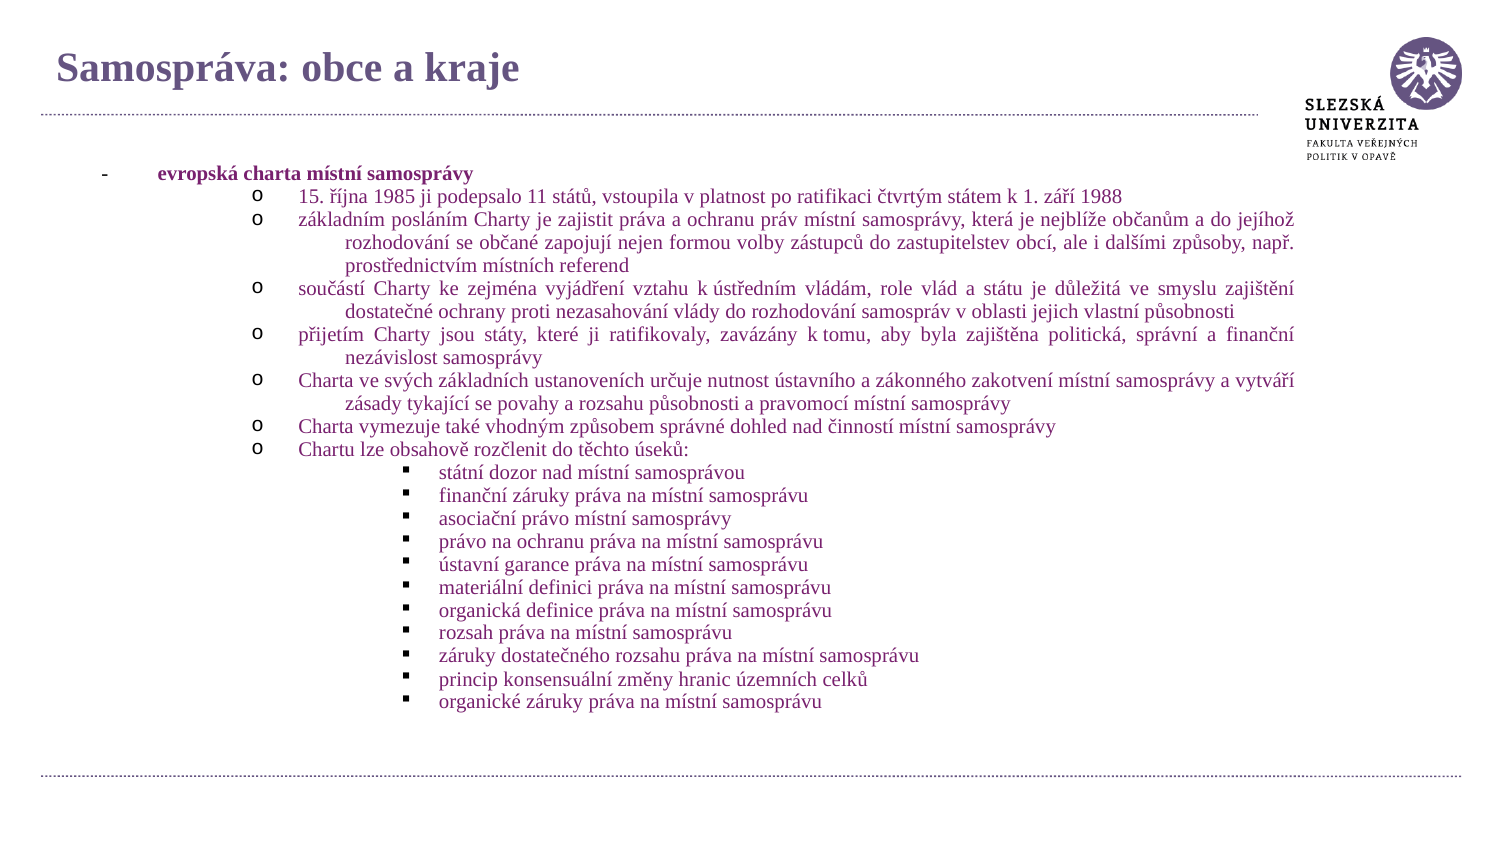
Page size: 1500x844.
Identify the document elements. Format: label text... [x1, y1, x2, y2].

text_box evropská charta místní samosprávy 15. října 1985 ji podepsalo 11 států, vstoupila v platnost po ratifikaci čtvrtým státem k 1. září 1988 základním posláním Charty je zajistit práva a ochranu práv místní samosprávy, která je nejblíže občanům a do jejíhož rozhodování se občané zapojují nejen formou volby zástupců do zastupitelstev obcí, ale i dalšími způsoby, např. prostřednictvím místních referend součástí Charty ke zejména vyjádření vztahu k ústředním vládám, role vlád a státu je důležitá ve smyslu zajištění dostatečné ochrany proti nezasahování vlády do rozhodování samospráv v oblasti jejich vlastní působnosti přijetím Charty jsou státy, které ji ratifikovaly, zavázány k tomu, aby byla zajištěna politická, správní a finanční nezávislost samosprávy Charta ve svých základních ustanoveních určuje nutnost ústavního a zákonného zakotvení místní samosprávy a vytváří zásady tykající se povahy a rozsahu působnosti a pravomocí místní samosprávy Charta vymezuje také vhodným způsobem správné dohled nad činností místní samosprávy Chartu lze obsahově rozčlenit do těchto úseků: státní dozor nad místní samosprávou finanční záruky práva na místní samosprávu asociační právo místní samosprávy právo na ochranu práva na místní samosprávu ústavní garance práva na místní samosprávu materiální definici práva na místní samosprávu organická definice práva na místní samosprávu rozsah práva na místní samosprávu záruky dostatečného rozsahu práva na místní samosprávu princip konsensuální změny hranic územních celků organické záruky práva na místní samosprávu [86, 154, 1311, 812]
title Samospráva: obce a kraje [41, 32, 786, 116]
